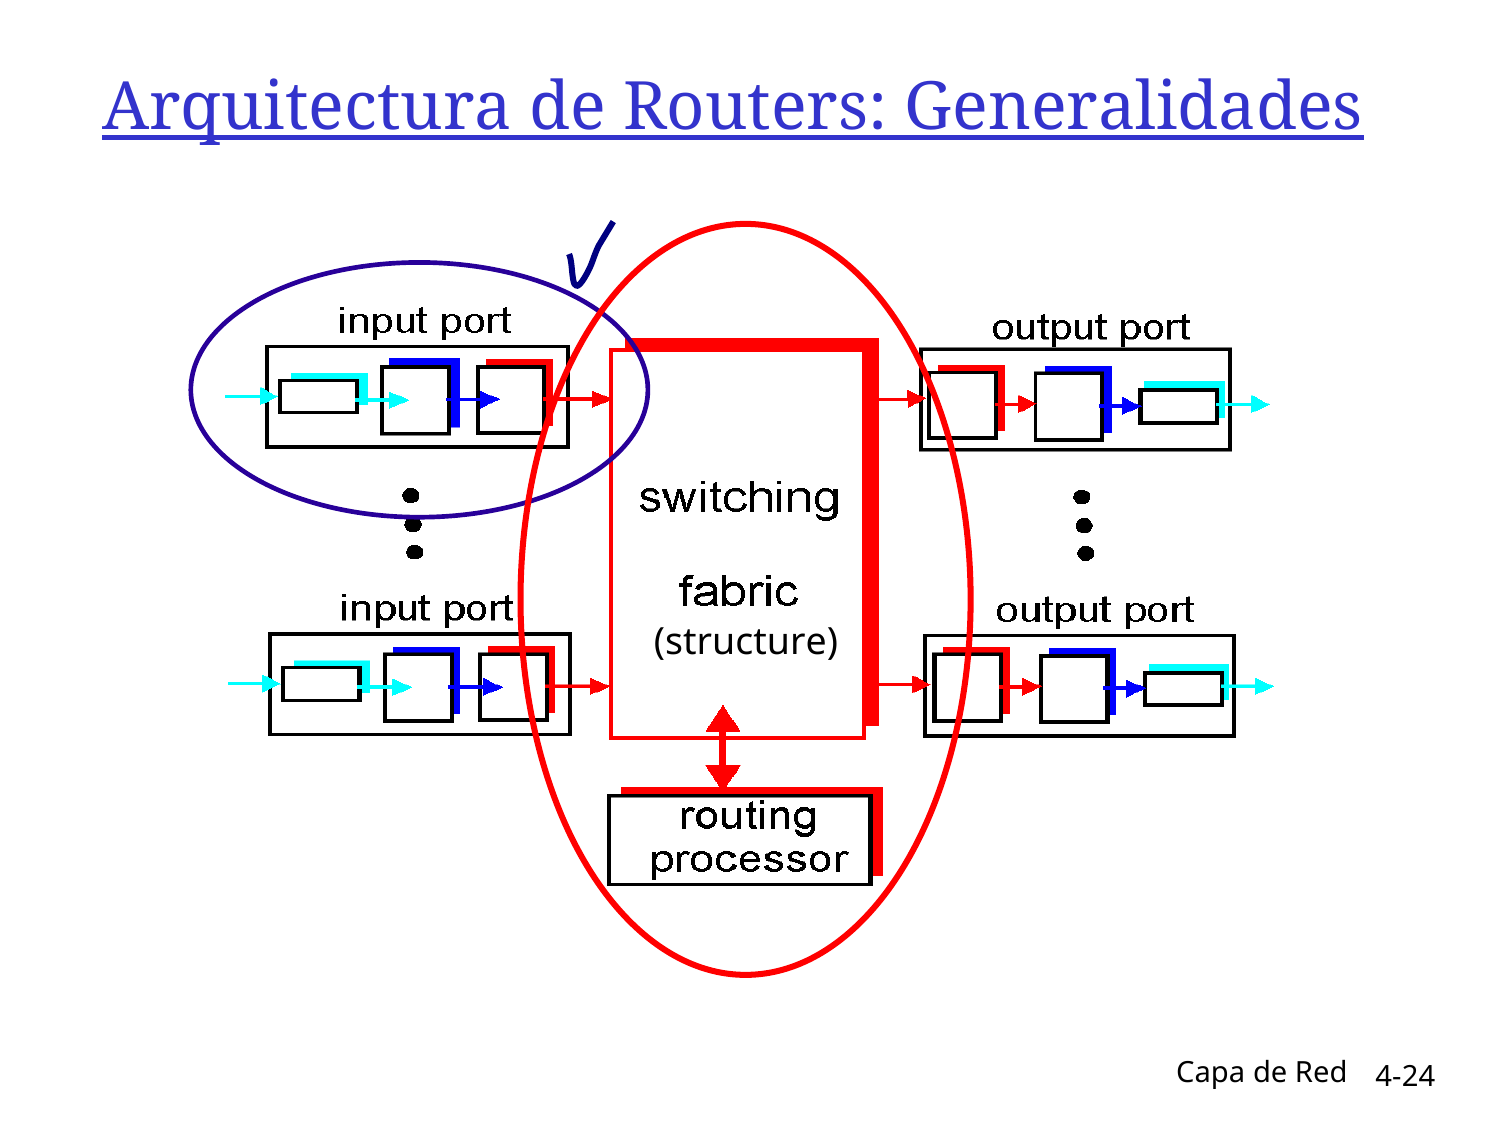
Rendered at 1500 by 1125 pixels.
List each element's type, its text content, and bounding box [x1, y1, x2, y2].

text_box (structure) [639, 614, 854, 671]
picture [524, 307, 967, 886]
picture [225, 307, 596, 514]
picture [533, 317, 645, 497]
picture [225, 461, 595, 886]
title Arquitectura de Routers: Generalidades [87, 15, 1426, 196]
picture [225, 307, 240, 318]
picture [892, 307, 1276, 886]
